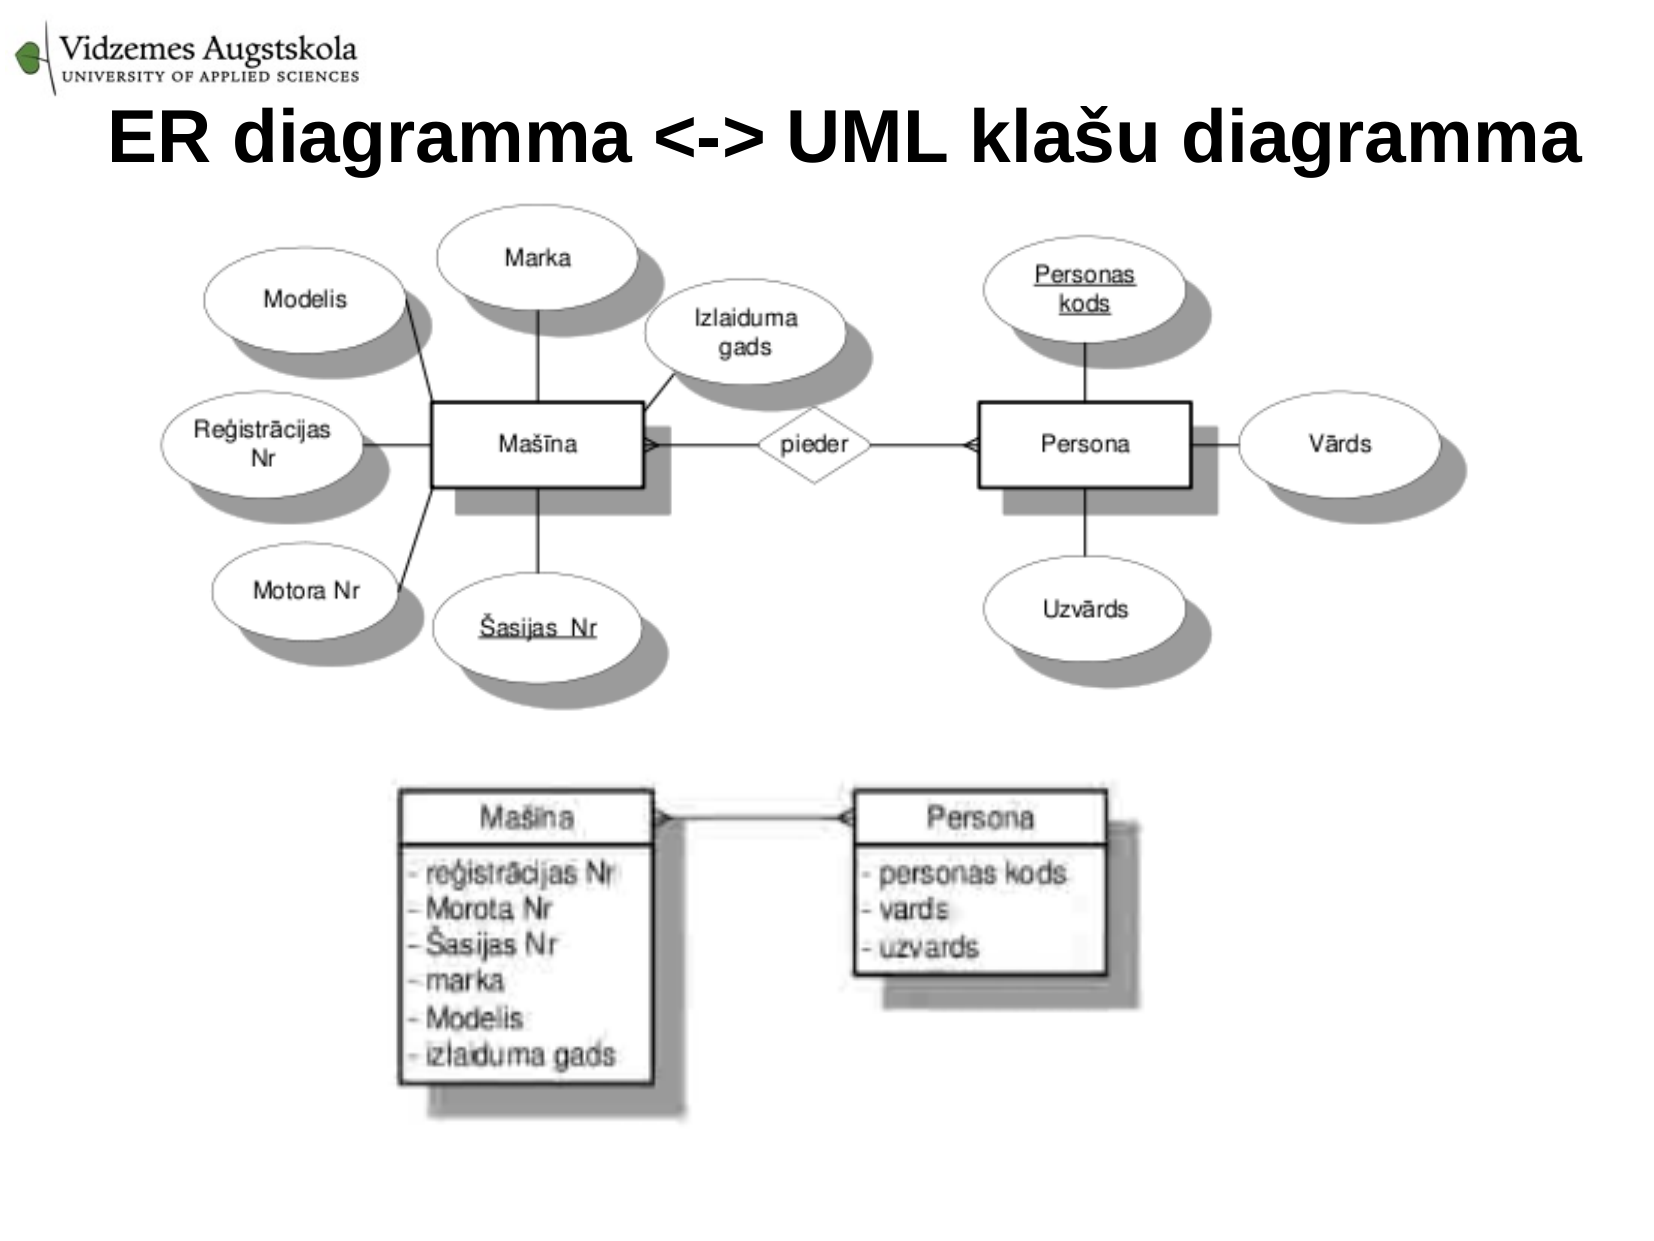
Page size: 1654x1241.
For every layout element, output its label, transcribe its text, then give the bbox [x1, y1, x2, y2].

picture [138, 190, 1474, 717]
title ER diagramma <-> UML klašu diagramma [53, 97, 1638, 182]
picture [5, 2, 368, 113]
picture [368, 767, 1154, 1144]
